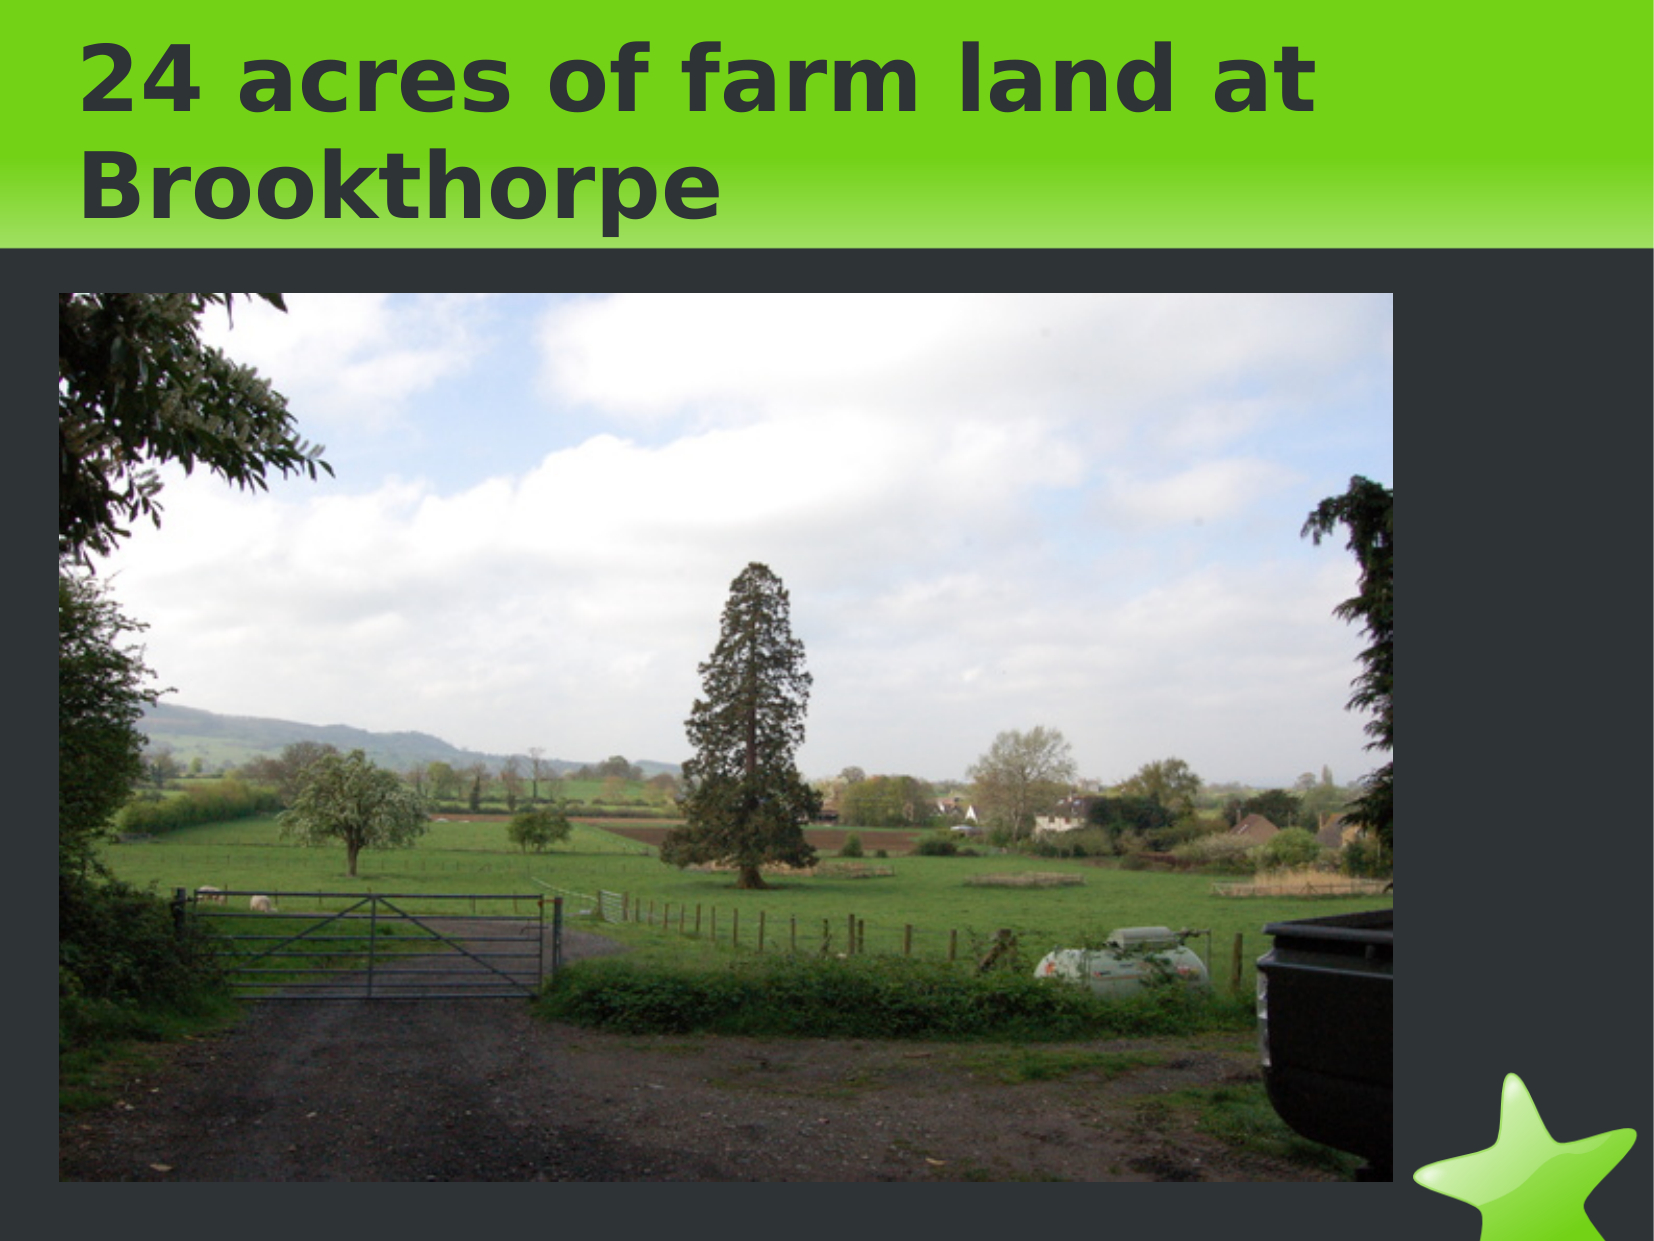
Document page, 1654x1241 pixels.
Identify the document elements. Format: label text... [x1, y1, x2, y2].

picture [0, 0, 1654, 1241]
title 24 acres of farm land at Brookthorpe [76, 25, 1565, 240]
